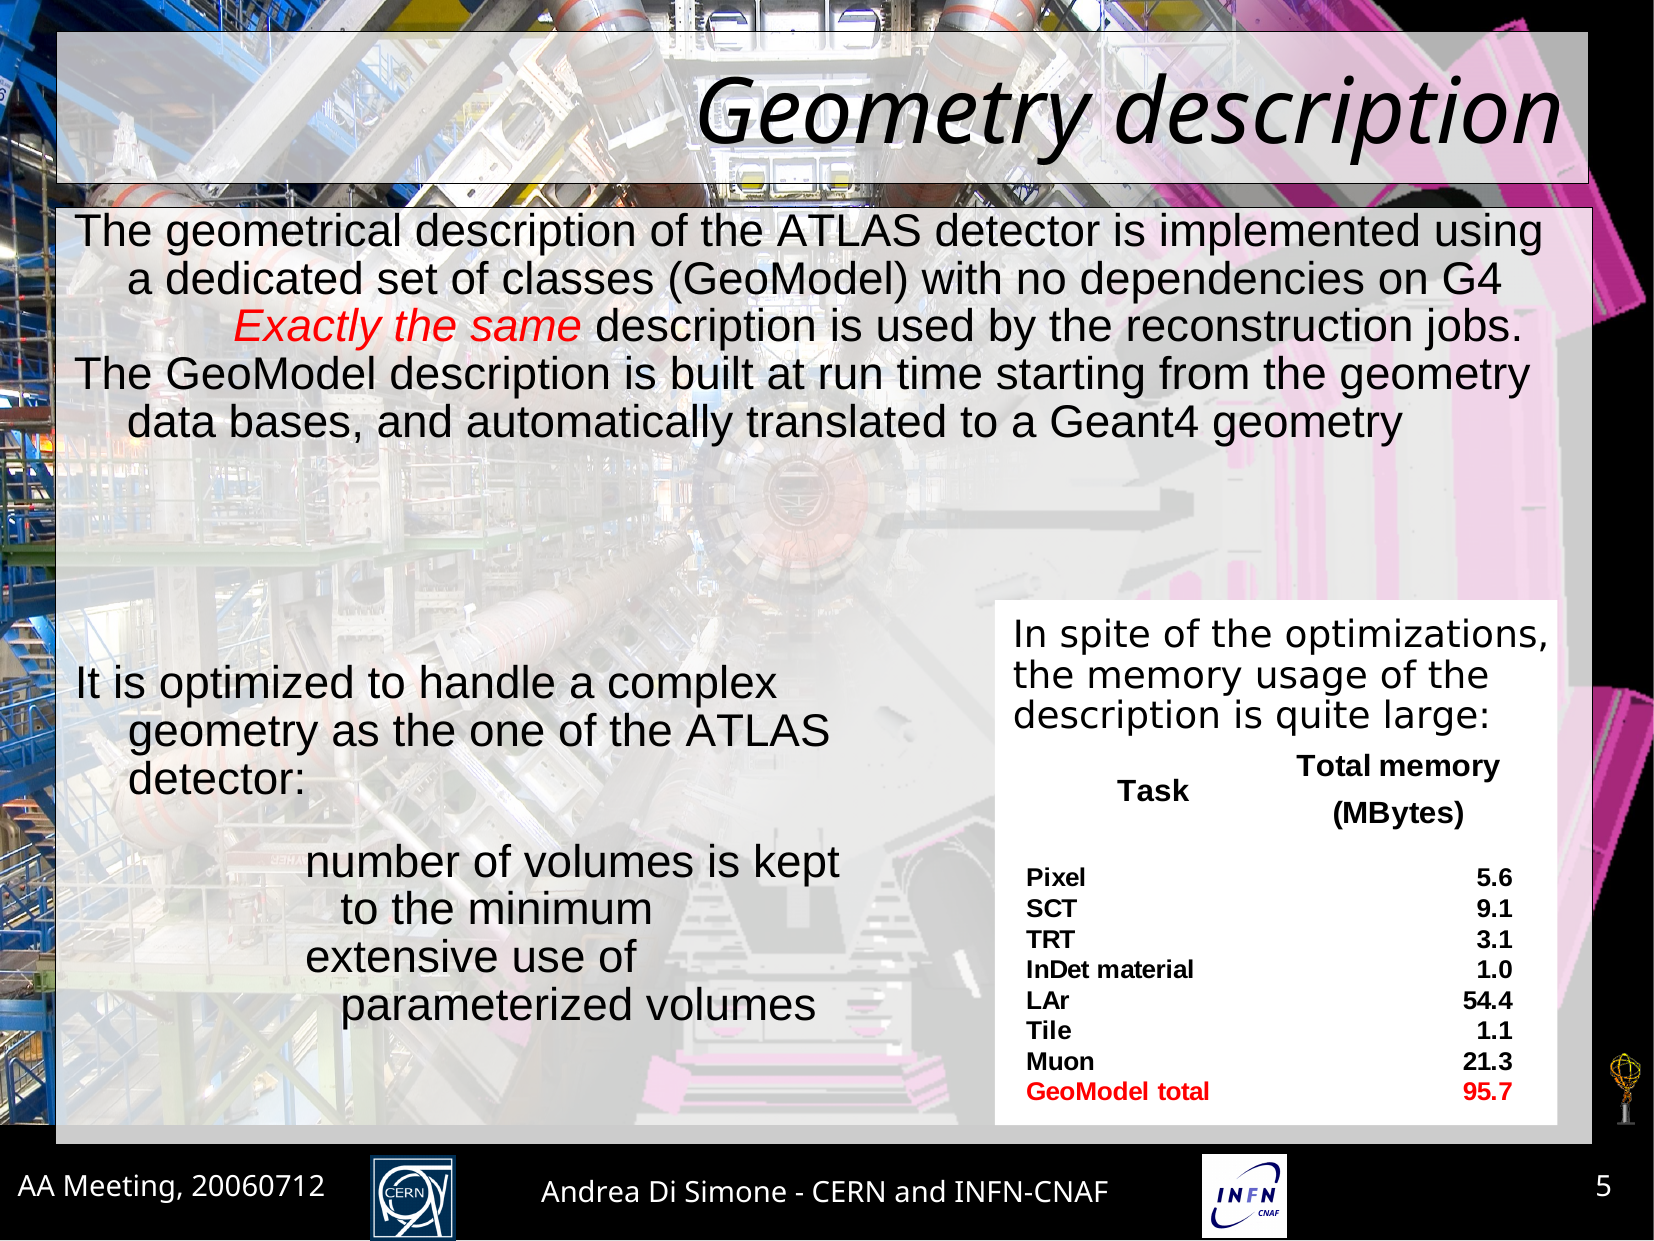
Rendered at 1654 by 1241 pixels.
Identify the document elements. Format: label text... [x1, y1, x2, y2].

picture [0, 0, 1654, 1125]
text_box [55, 207, 1593, 1145]
picture [1202, 1154, 1287, 1238]
text_box The geometrical description of the ATLAS detector is implemented using a dedicated set of classes (GeoModel) with no dependencies on G4 Exactly the same description is used by the reconstruction jobs. The GeoModel description is built at run time starting from the geometry data bases, and automatically translated to a Geant4 geometry [41, 200, 1576, 455]
text_box It is optimized to handle a complex geometry as the one of the ATLAS detector: number of volumes is kept to the minimum extensive use of parameterized volumes [42, 653, 886, 1038]
chart [1023, 737, 1518, 1114]
picture [370, 1155, 456, 1241]
text_box In spite of the optimizations, the memory usage of the description is quite large: [998, 608, 1619, 745]
title Geometry description [56, 31, 1589, 184]
